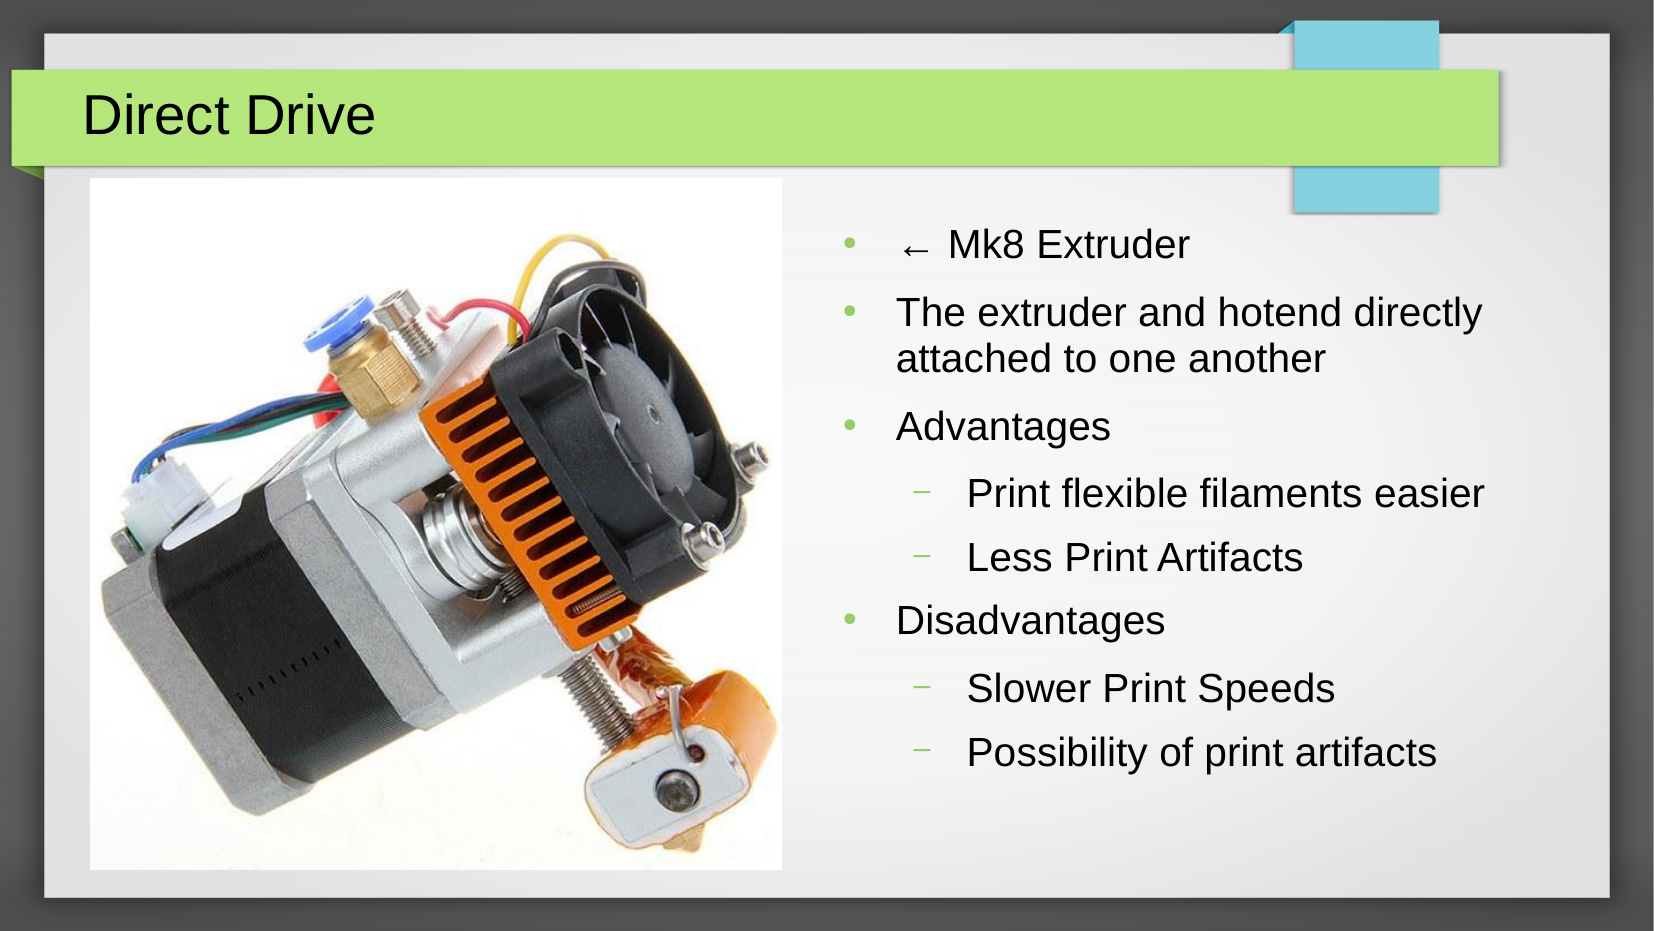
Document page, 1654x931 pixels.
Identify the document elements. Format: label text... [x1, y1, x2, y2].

picture [0, 0, 1654, 931]
title Direct Drive [82, 70, 1264, 160]
list ← Mk8 Extruder The extruder and hotend directly attached to one another Advantages Print flexible filaments easier Less Print Artifacts Disadvantages Slower Print Speeds Possibility of print artifacts [825, 221, 1571, 871]
